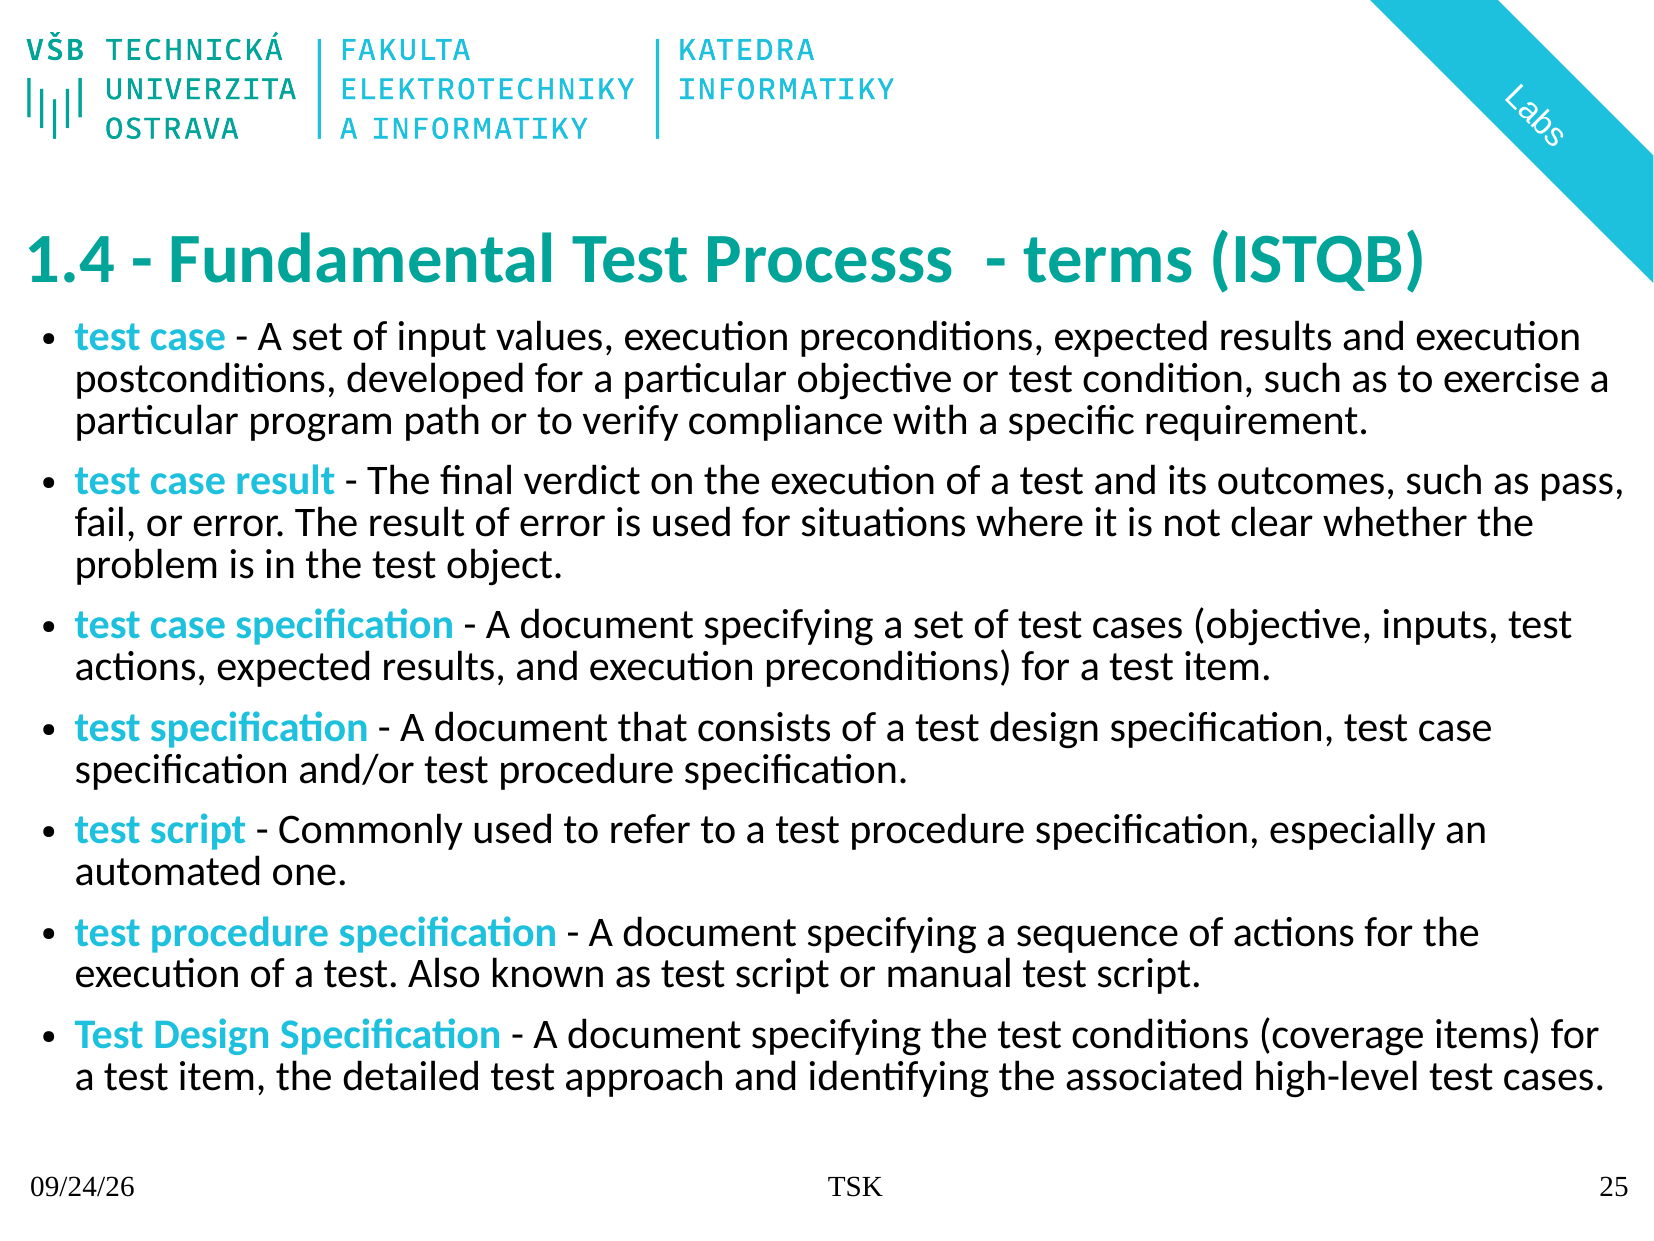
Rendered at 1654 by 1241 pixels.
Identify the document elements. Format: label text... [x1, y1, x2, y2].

picture [26, 31, 894, 139]
text_box Labs [1370, 0, 1654, 284]
title 1.4 - Fundamental Test Processs - terms (ISTQB) [24, 169, 1629, 300]
list test case - A set of input values, execution preconditions, expected results and execution postconditions, developed for a particular objective or test condition, such as to exercise a particular program path or to verify compliance with a specific requirement. test case result - The final verdict on the execution of a test and its outcomes, such as pass, fail, or error. The result of error is used for situations where it is not clear whether the problem is in the test object. test case specification - A document specifying a set of test cases (objective, inputs, test actions, expected results, and execution preconditions) for a test item. test specification - A document that consists of a test design specification, test case specification and/or test procedure specification. test script - Commonly used to refer to a test procedure specification, especially an automated one. test procedure specification - A document specifying a sequence of actions for the execution of a test. Also known as test script or manual test script. Test Design Specification - A document specifying the test conditions (coverage items) for a test item, the detailed test approach and identifying the associated high-level test cases. [30, 318, 1629, 1146]
